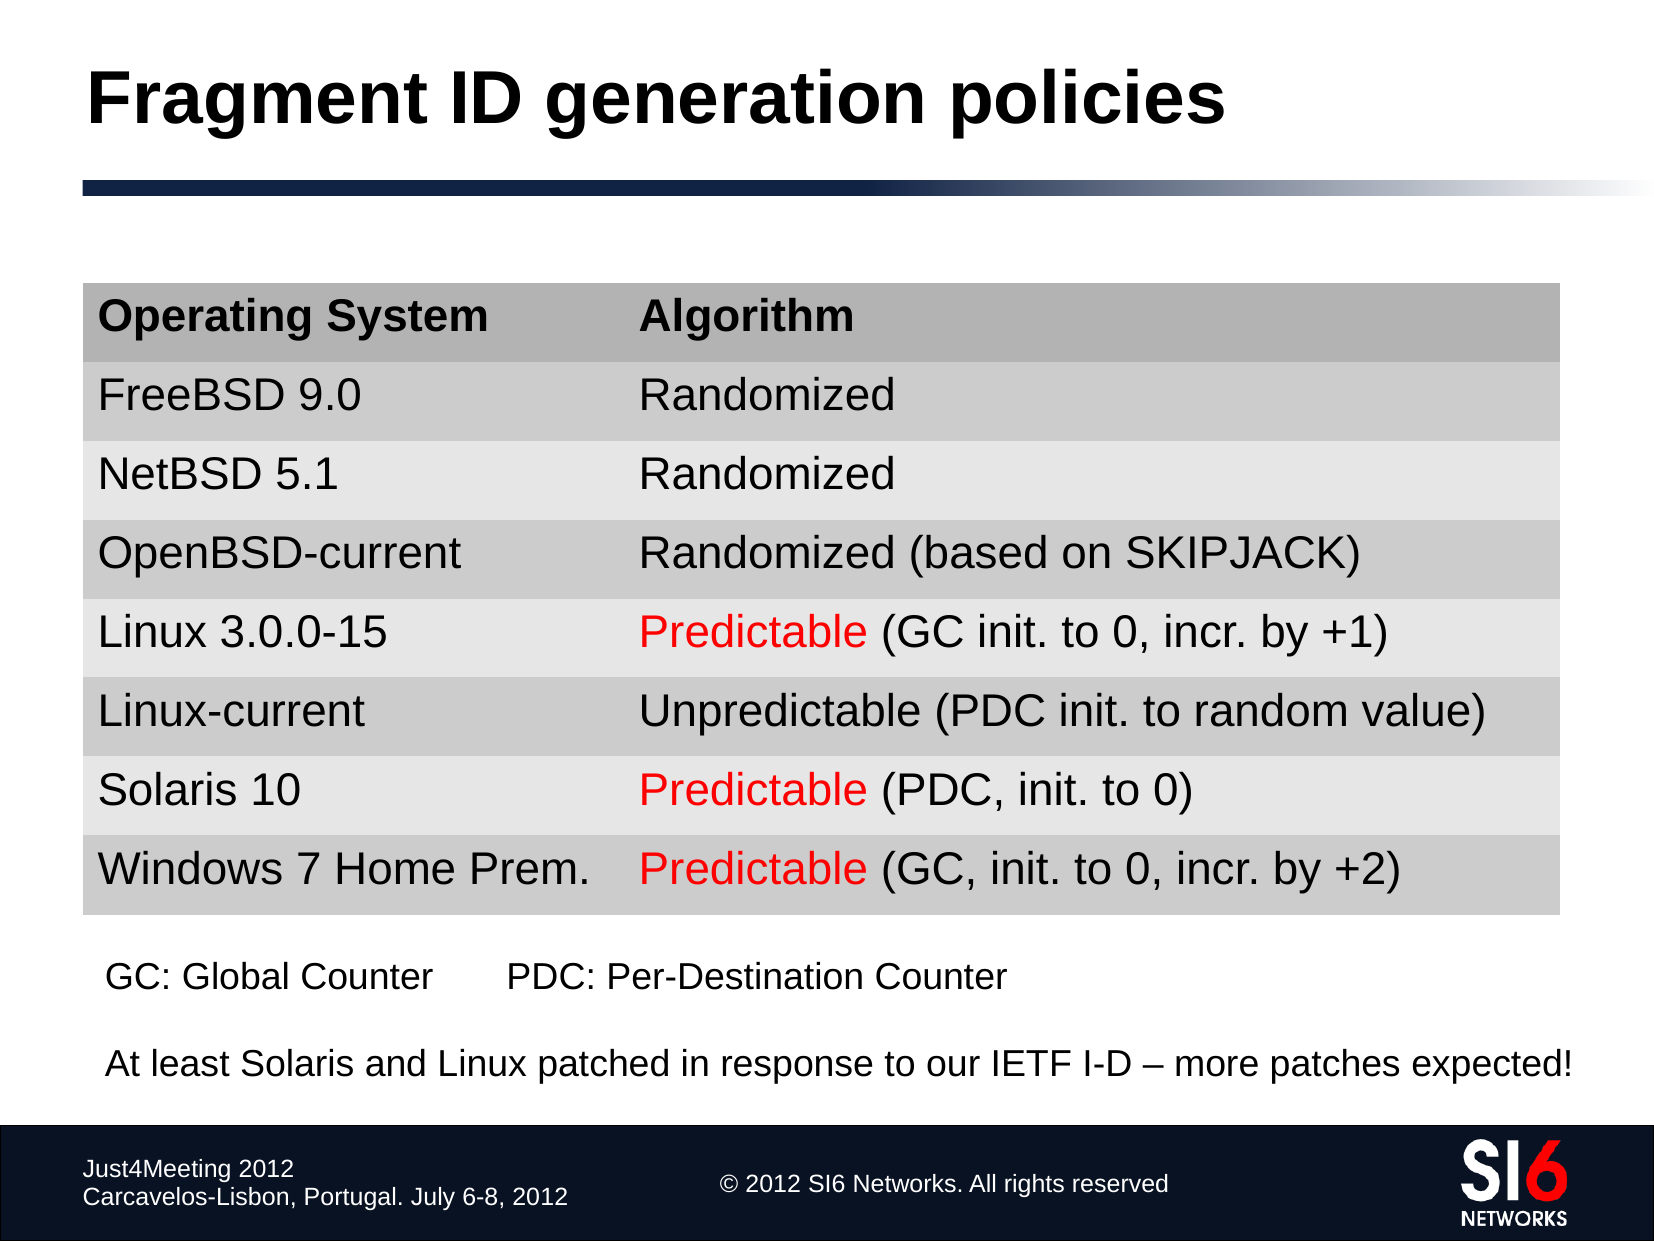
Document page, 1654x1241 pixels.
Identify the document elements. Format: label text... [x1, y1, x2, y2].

table_cell Randomized [624, 441, 1560, 520]
title Fragment ID generation policies [86, 30, 1576, 166]
text_box GC: Global Counter PDC: Per-Destination Counter [90, 948, 1024, 1005]
table_cell Predictable (GC init. to 0, incr. by +1) [624, 599, 1560, 677]
table_cell Predictable (GC, init. to 0, incr. by +2) [624, 835, 1560, 915]
table_cell FreeBSD 9.0 [83, 362, 624, 441]
table_cell Randomized [624, 362, 1560, 441]
table_cell OpenBSD-current [83, 520, 624, 599]
table_cell Linux 3.0.0-15 [83, 599, 624, 677]
table_cell NetBSD 5.1 [83, 441, 624, 520]
table_cell Linux-current [83, 677, 624, 756]
table_header Operating System [83, 283, 624, 362]
text_box At least Solaris and Linux patched in response to our IETF I-D – more patches expected! [90, 1035, 1590, 1092]
table_cell Randomized (based on SKIPJACK) [624, 520, 1560, 599]
table_cell Windows 7 Home Prem. [83, 835, 624, 915]
table_cell Solaris 10 [83, 756, 624, 835]
table_cell Unpredictable (PDC init. to random value) [624, 677, 1560, 756]
table_cell Predictable (PDC, init. to 0) [624, 756, 1560, 835]
table_header Algorithm [624, 283, 1560, 362]
picture [1461, 1139, 1567, 1226]
